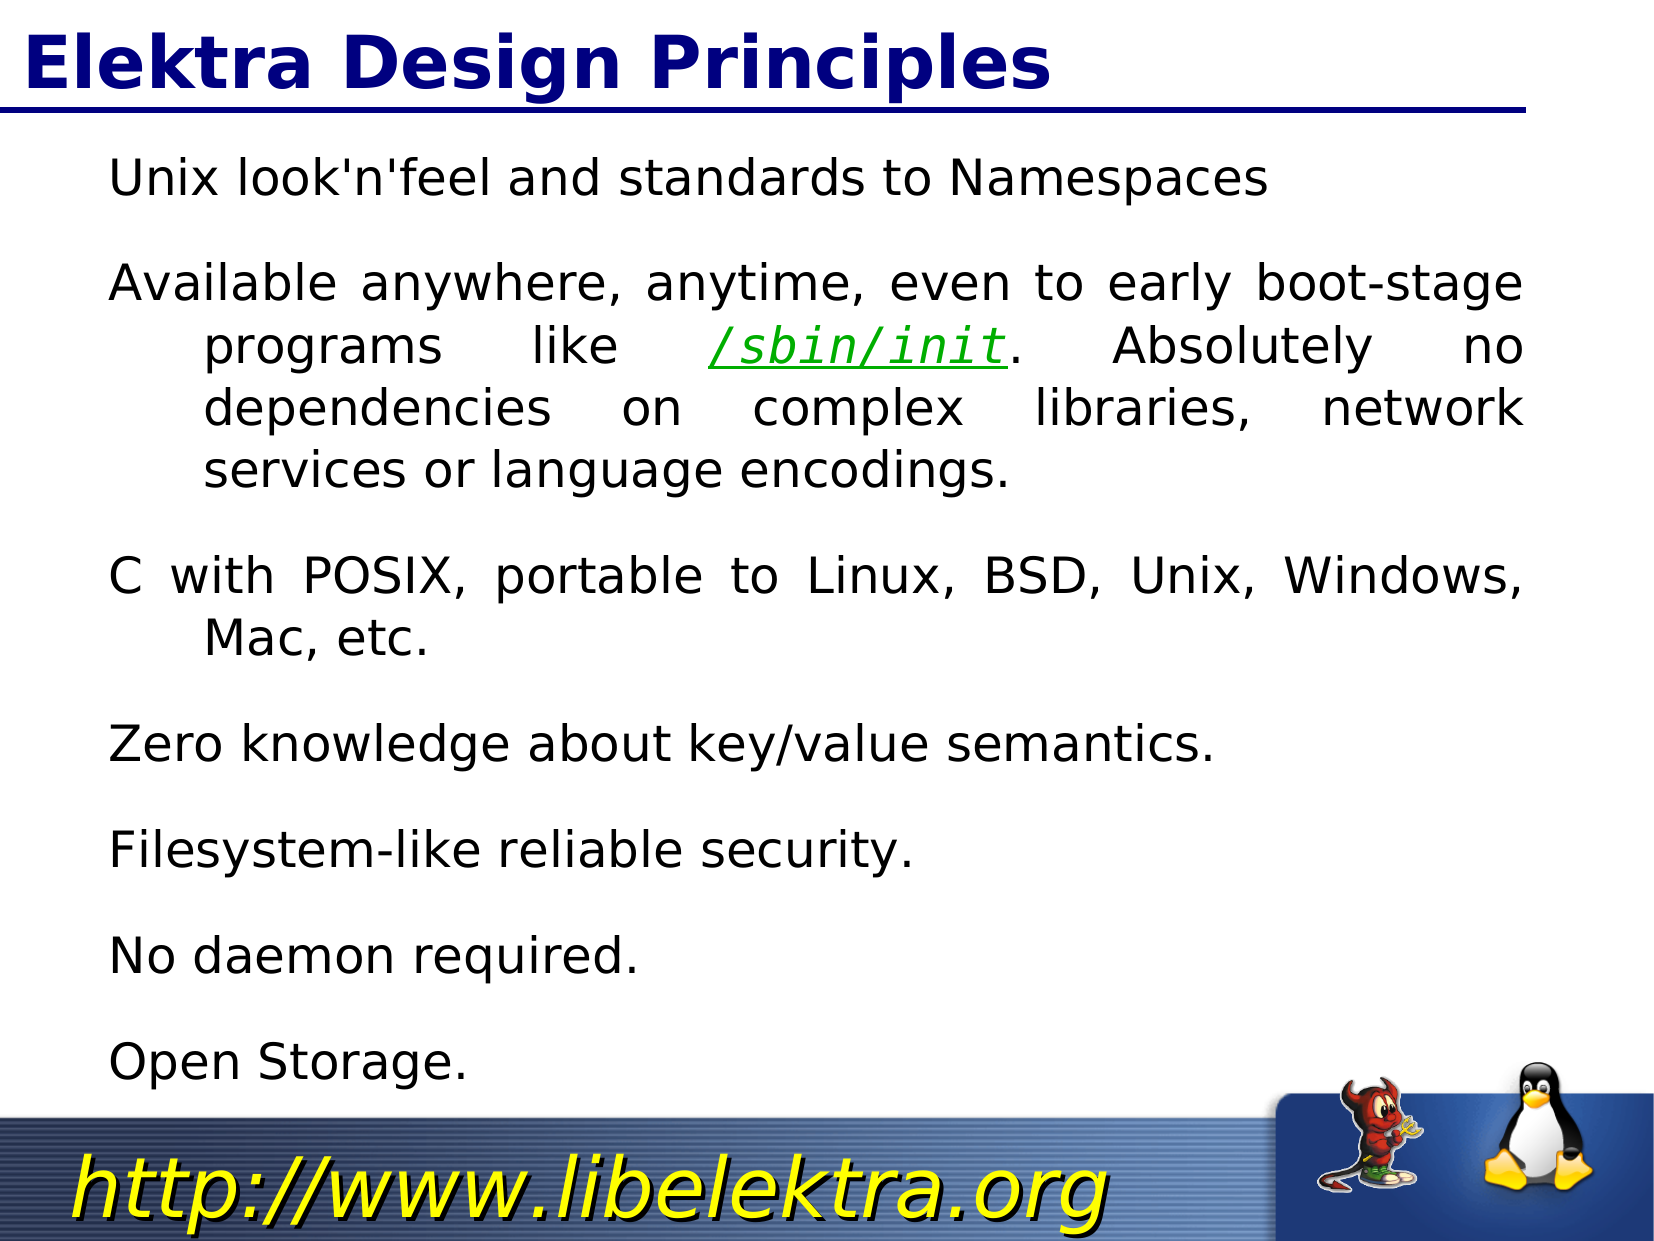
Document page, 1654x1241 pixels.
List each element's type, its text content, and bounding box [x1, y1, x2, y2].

text_box Elektra Design Principles [22, 14, 1611, 111]
list Unix look'n'feel and standards to Namespaces Available anywhere, anytime, even to early boot-stage programs like /sbin/init. Absolutely no dependencies on complex libraries, network services or language encodings. C with POSIX, portable to Linux, BSD, Unix, Windows, Mac, etc. Zero knowledge about key/value semantics. Filesystem-like reliable security. No daemon required. Open Storage. [58, 136, 1541, 1104]
picture [0, 1061, 1654, 1241]
